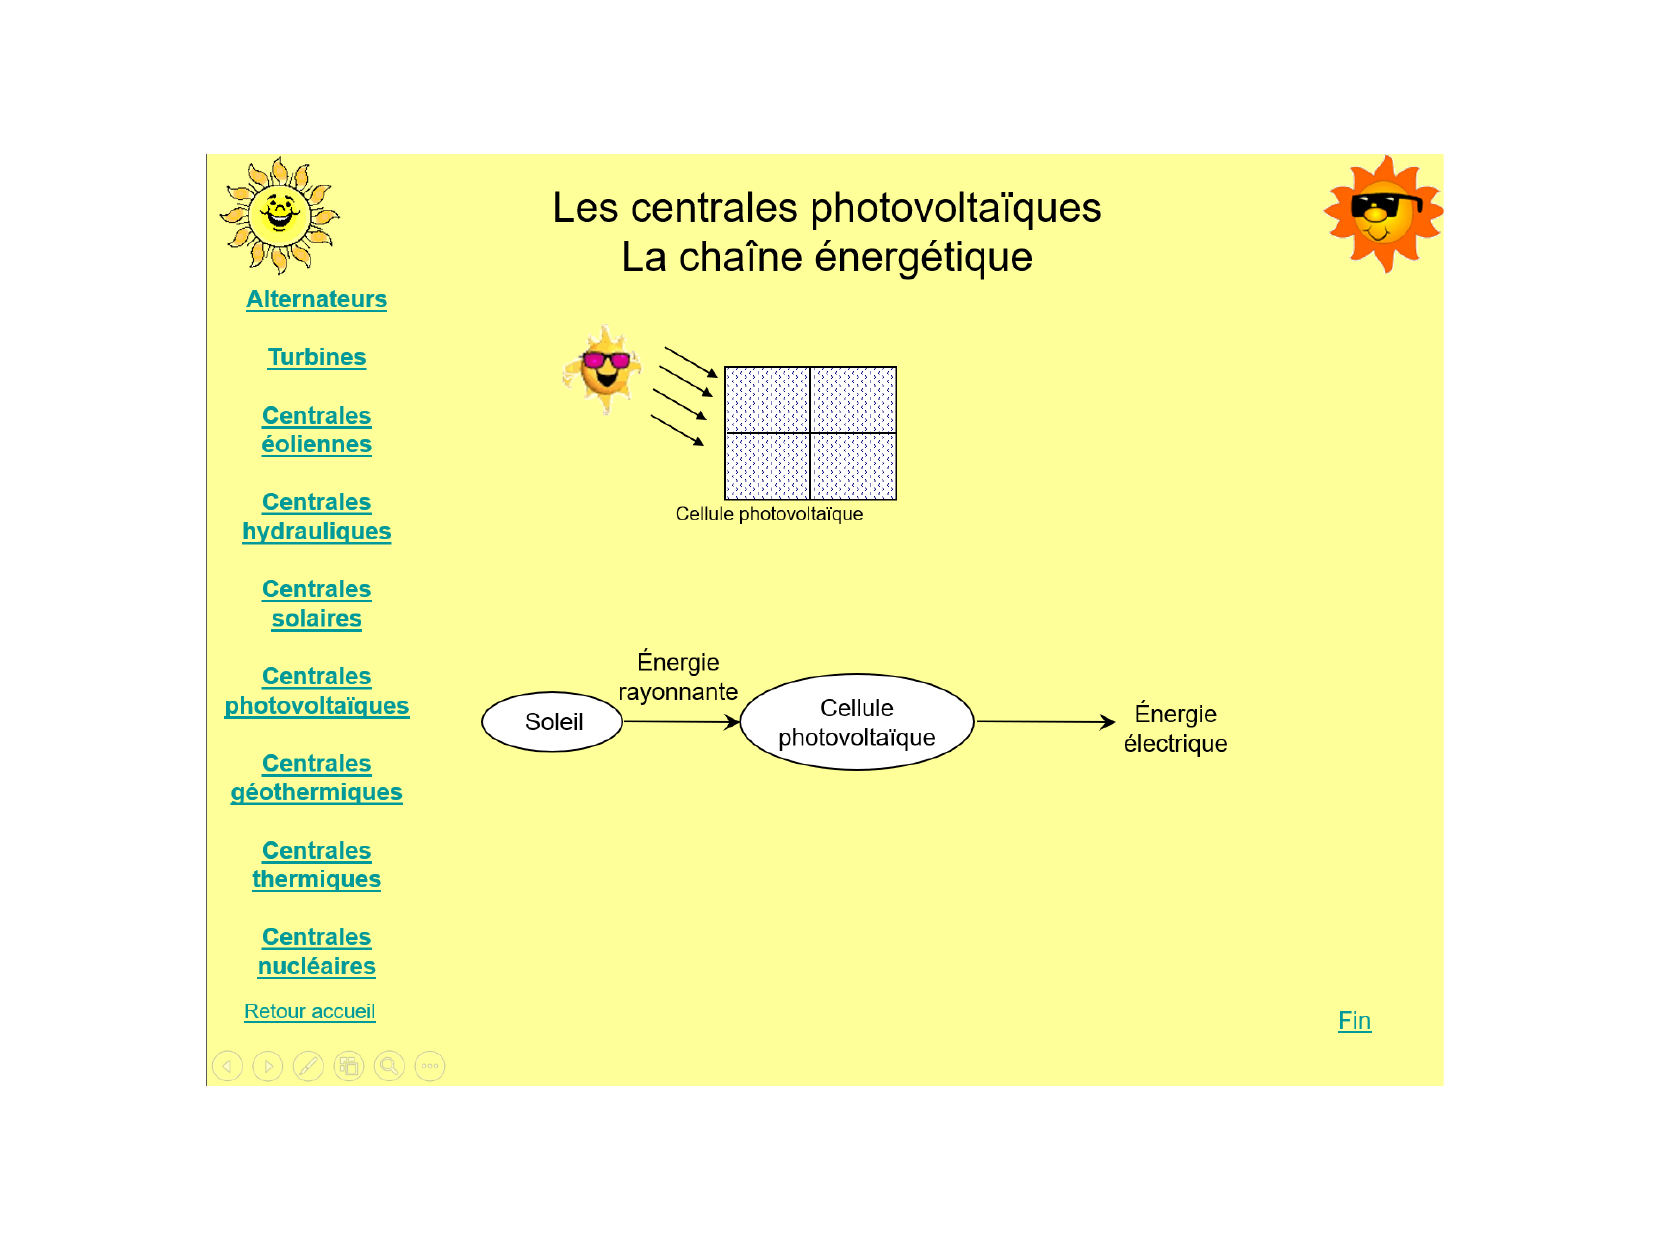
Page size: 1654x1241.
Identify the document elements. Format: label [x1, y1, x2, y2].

picture [206, 154, 1444, 1086]
